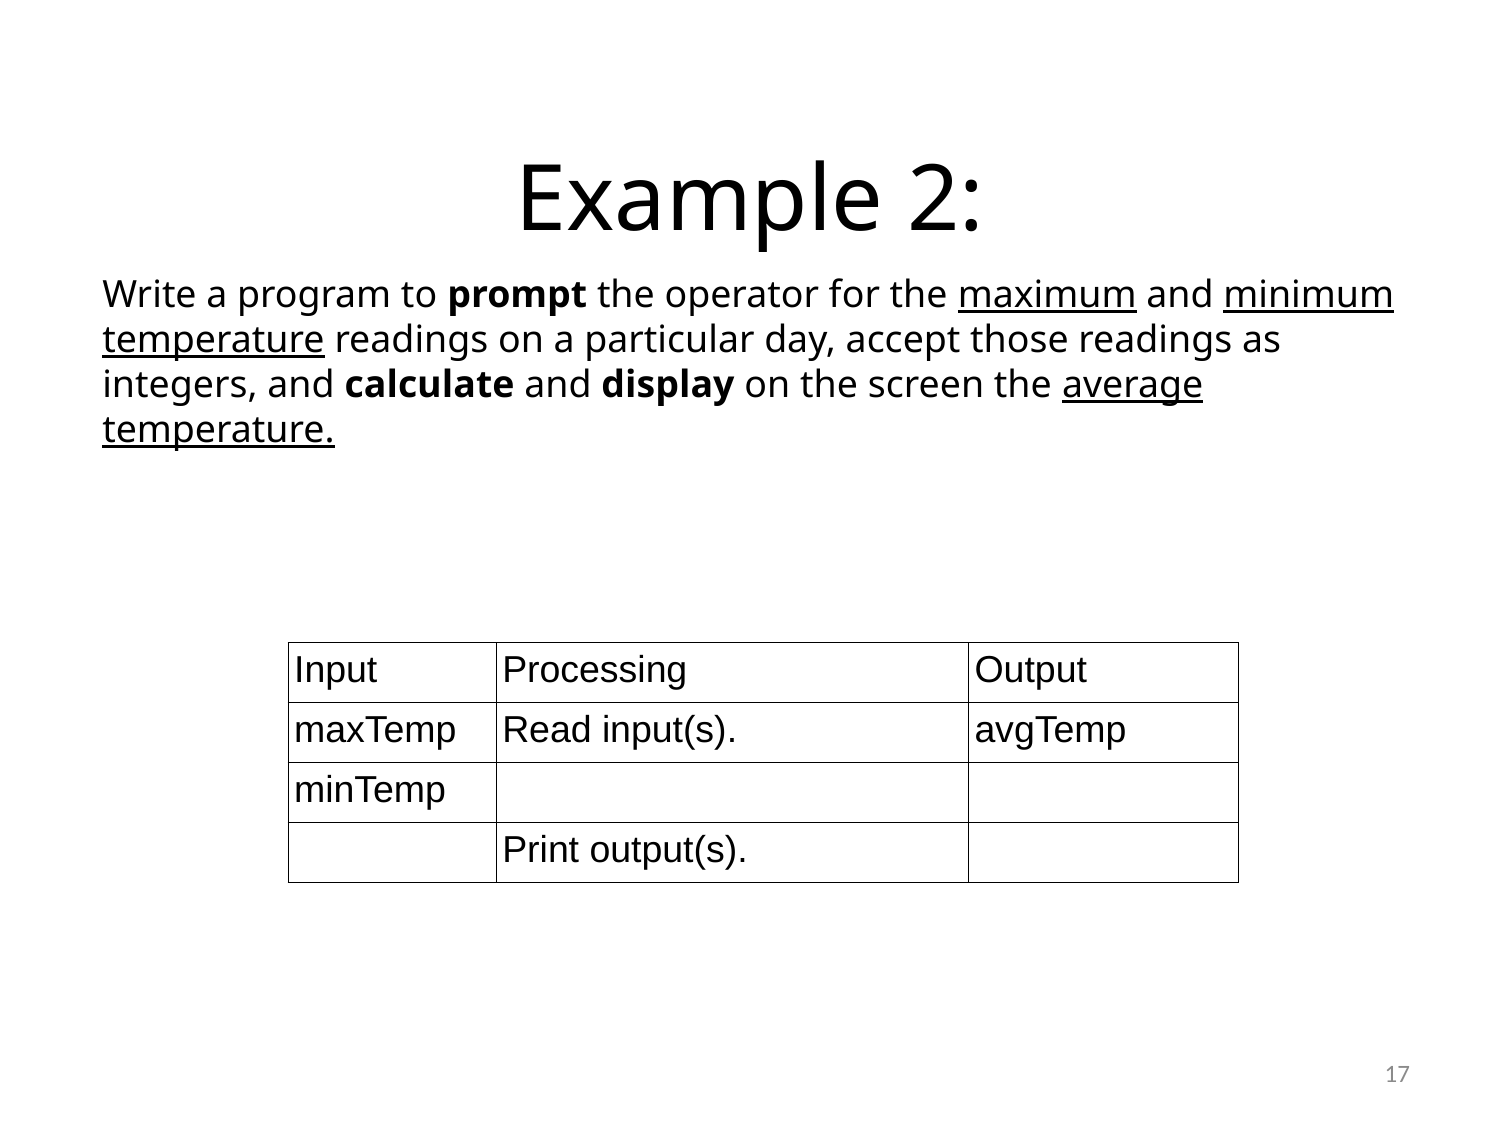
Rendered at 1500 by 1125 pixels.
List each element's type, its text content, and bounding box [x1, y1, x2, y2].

table_cell [969, 823, 1238, 882]
text_box Write a program to prompt the operator for the maximum and minimum temperature readings on a particular day, accept those readings as integers, and calculate and display on the screen the average temperature. [87, 262, 1413, 503]
slide_number <number> [1074, 1042, 1425, 1103]
table_cell avgTemp [969, 703, 1238, 762]
table_cell Print output(s). [497, 823, 968, 882]
table_cell [969, 763, 1238, 822]
table_cell maxTemp [289, 703, 496, 762]
table_header Input [289, 643, 496, 702]
table_header Output [969, 643, 1238, 702]
table_cell minTemp [289, 763, 496, 822]
table_header Processing [497, 643, 968, 702]
title Example 2: [112, 99, 1388, 262]
table_cell Read input(s). [497, 703, 968, 762]
table_cell [289, 823, 496, 882]
table_cell [497, 763, 968, 822]
